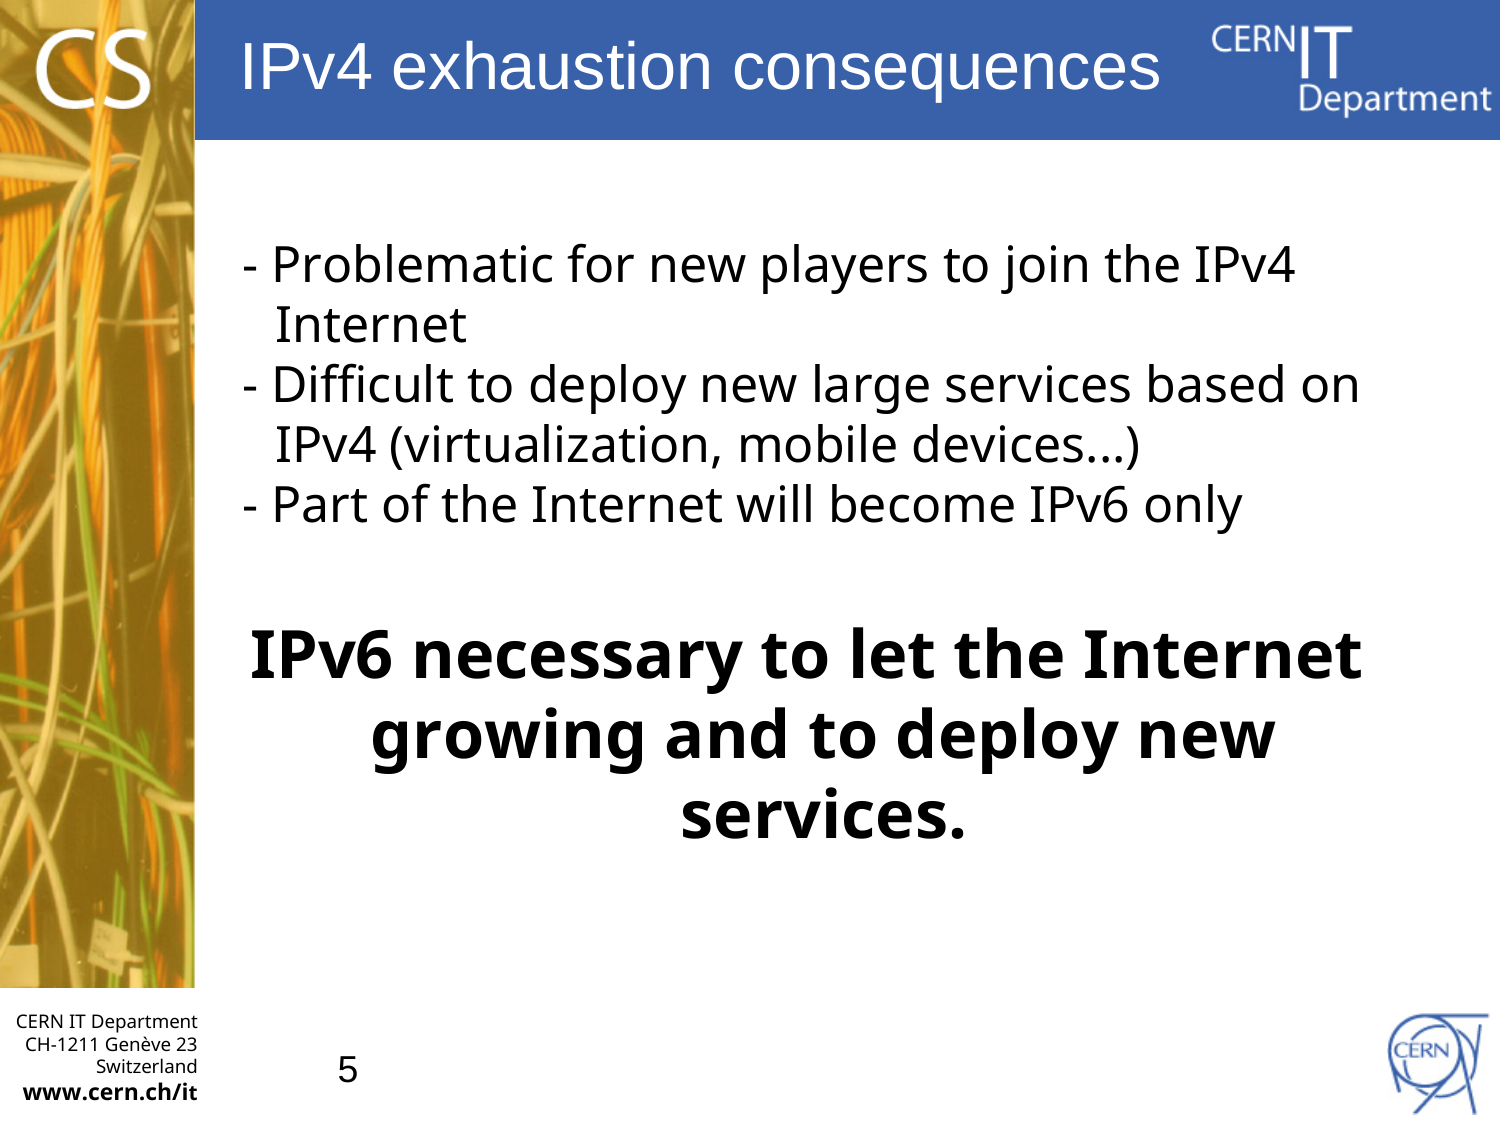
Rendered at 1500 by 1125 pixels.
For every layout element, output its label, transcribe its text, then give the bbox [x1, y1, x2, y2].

title IPv4 exhaustion consequences [225, 0, 1213, 151]
text_box - Problematic for new players to join the IPv4 Internet - Difficult to deploy new large services based on IPv4 (virtualization, mobile devices...) - Part of the Internet will become IPv6 only IPv6 necessary to let the Internet growing and to deploy new services. [224, 224, 1388, 1125]
picture [0, 0, 225, 988]
picture [1388, 1012, 1490, 1115]
picture [1213, 0, 1500, 140]
